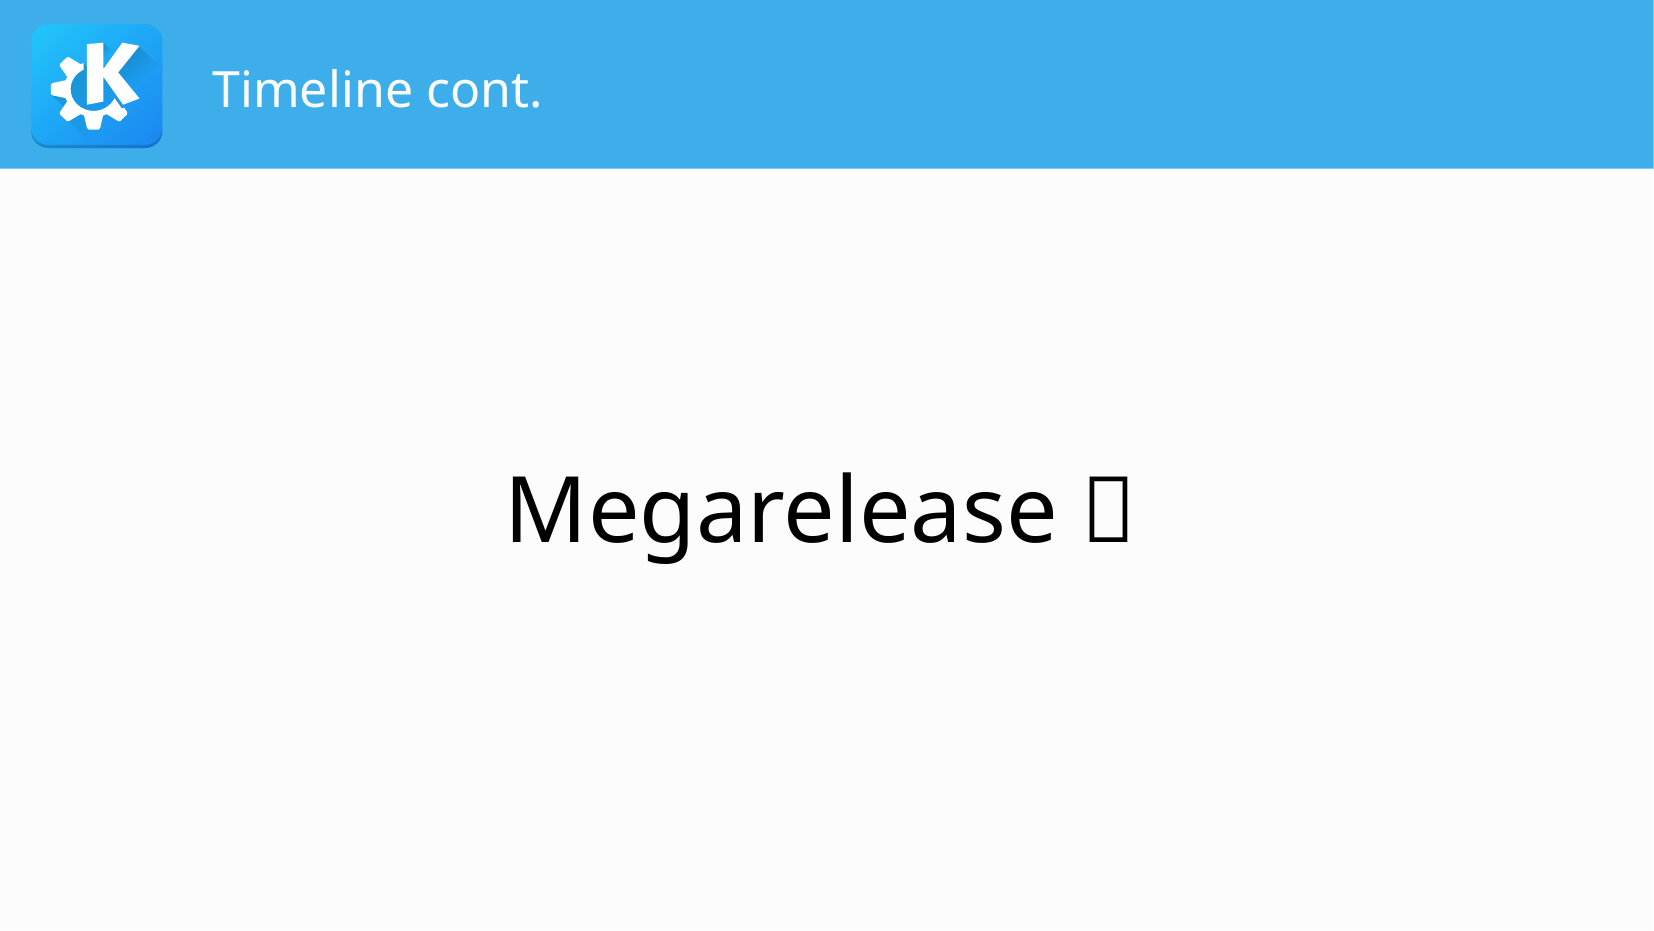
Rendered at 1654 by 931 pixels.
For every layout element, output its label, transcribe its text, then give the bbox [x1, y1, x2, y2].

title Timeline cont. [212, 10, 1563, 166]
text_box Megarelease 🎉 [490, 437, 1270, 638]
